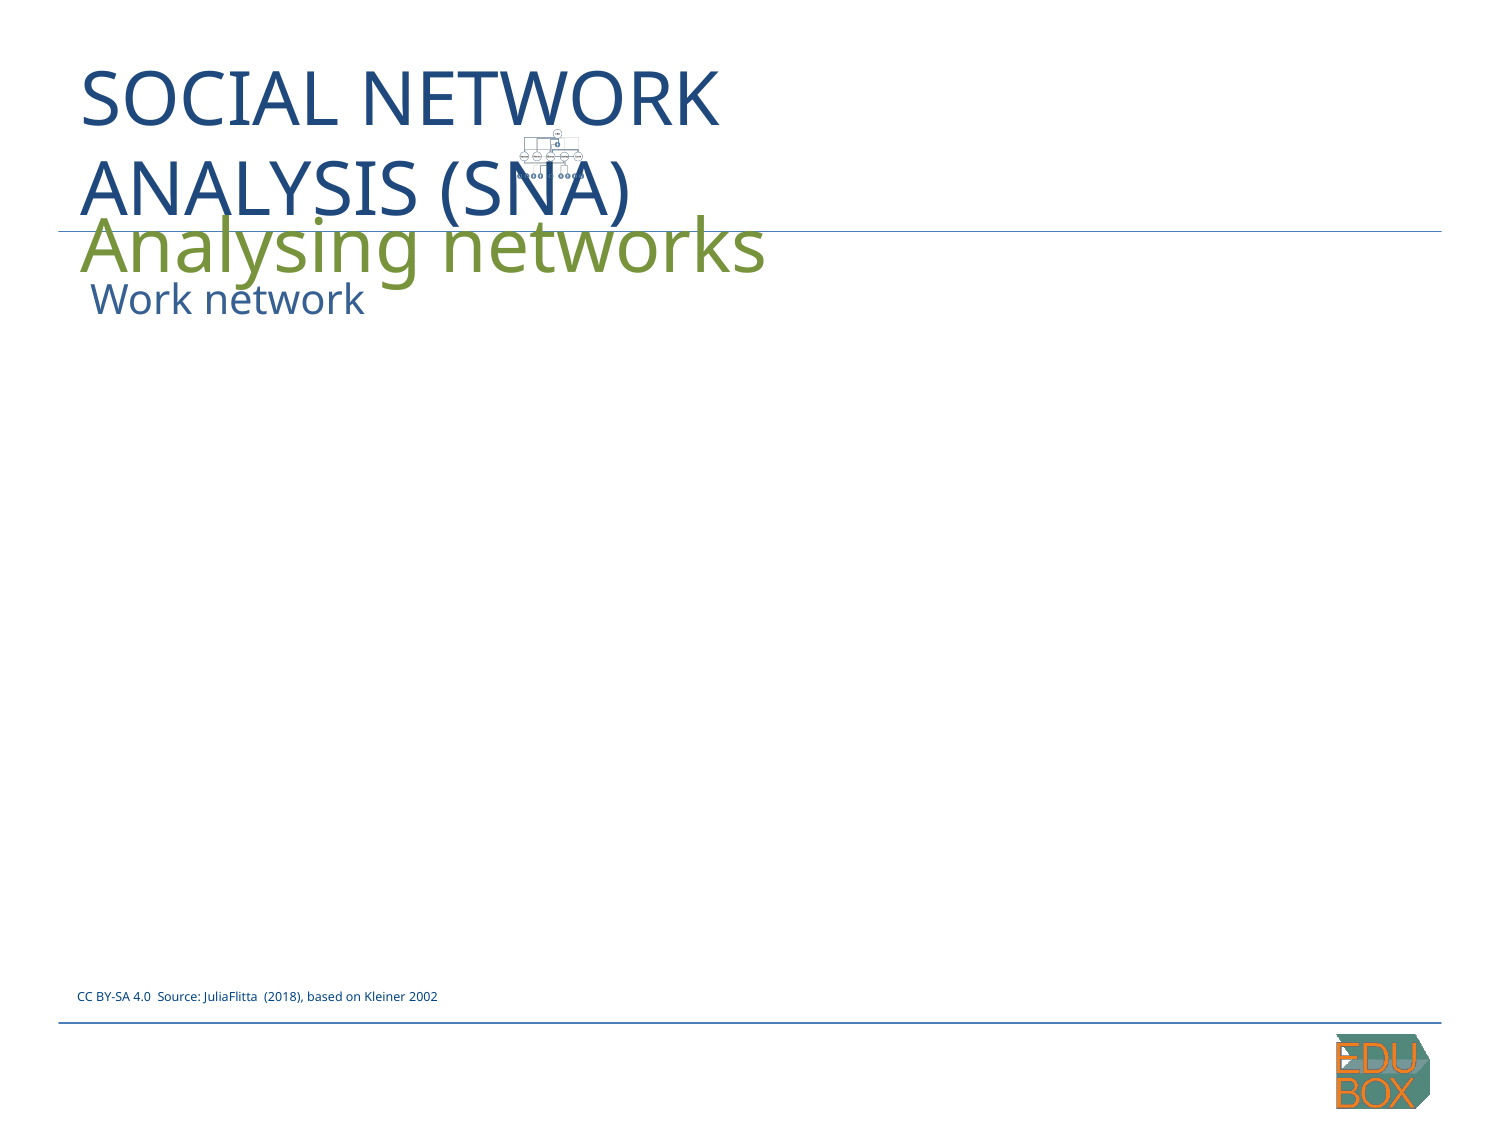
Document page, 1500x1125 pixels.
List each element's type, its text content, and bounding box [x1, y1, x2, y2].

picture [1328, 1028, 1437, 1114]
text_box Work network [75, 265, 1426, 315]
text_box CC BY-SA 4.0 Source: JuliaFlitta (2018), based on Kleiner 2002 [62, 981, 1137, 1015]
list Analysing networks [64, 127, 1040, 247]
picture [194, 315, 1239, 1043]
title SOCIAL NETWORK ANALYSIS (SNA) [64, 42, 1436, 153]
